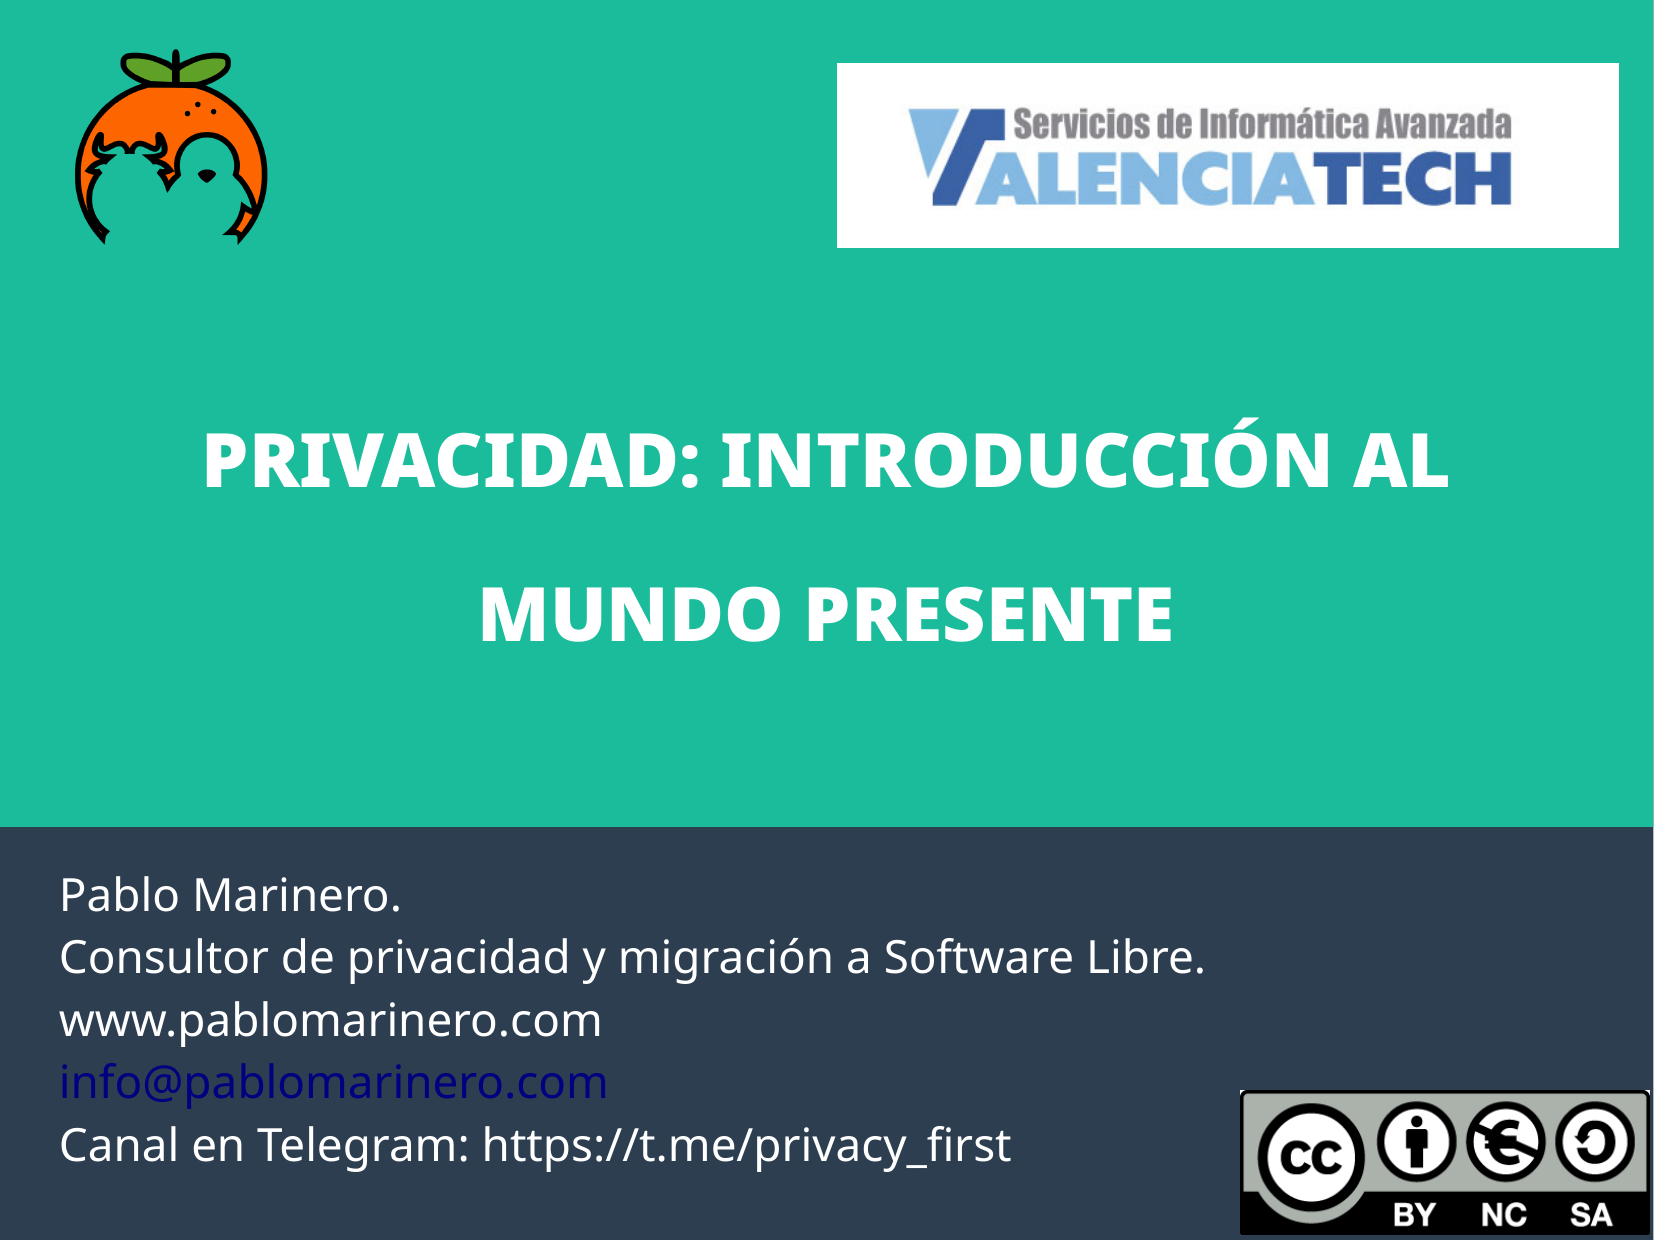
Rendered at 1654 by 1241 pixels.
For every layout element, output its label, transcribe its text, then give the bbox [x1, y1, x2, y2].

picture [70, 46, 272, 249]
picture [837, 63, 1619, 249]
title PRIVACIDAD: INTRODUCCIÓN AL MUNDO PRESENTE [59, 378, 1595, 641]
picture [1240, 1090, 1650, 1235]
subtitle Pablo Marinero. Consultor de privacidad y migración a Software Libre. www.pablomarinero.com info@pablomarinero.com Canal en Telegram: https://t.me/privacy_first [59, 856, 1595, 1182]
